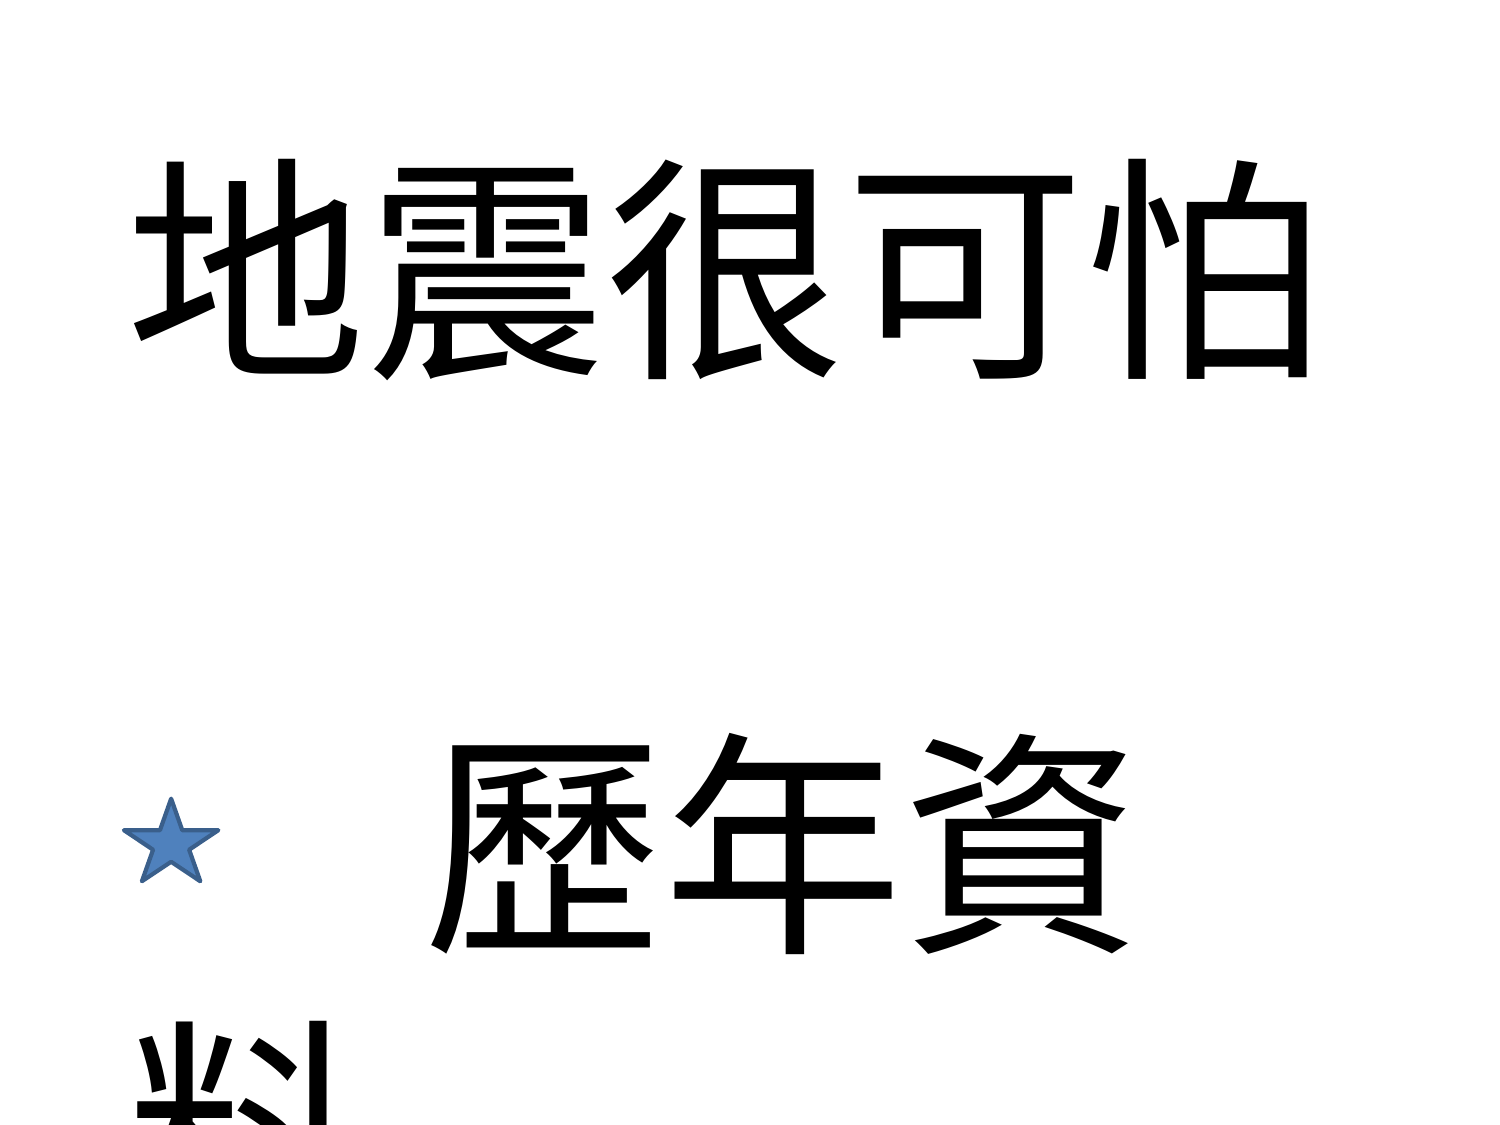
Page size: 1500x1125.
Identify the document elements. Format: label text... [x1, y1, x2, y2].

text_box 地震很可怕 歷年資料 [112, 113, 1376, 1125]
text_box [123, 798, 219, 882]
